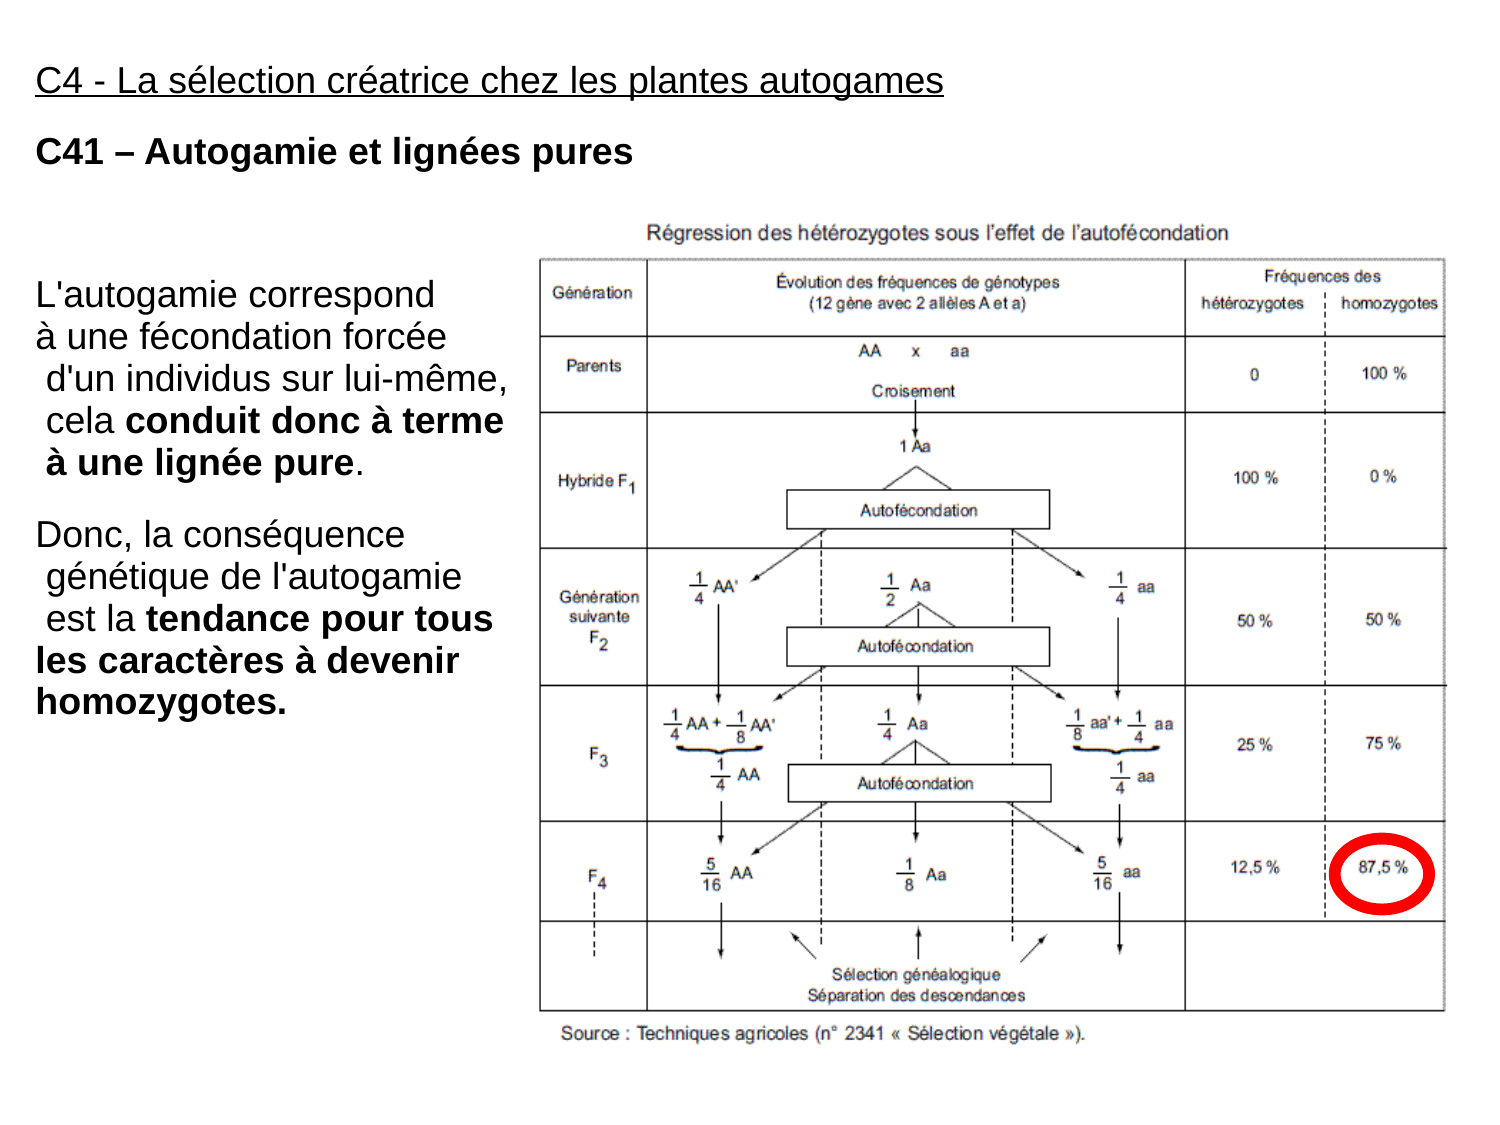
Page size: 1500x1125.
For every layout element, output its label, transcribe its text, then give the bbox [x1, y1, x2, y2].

picture [531, 209, 1453, 1052]
list C4 - La sélection créatrice chez les plantes autogames C41 – Autogamie et lignées pures L'autogamie correspond à une fécondation forcée d'un individus sur lui-même, cela conduit donc à terme à une lignée pure. Donc, la conséquence génétique de l'autogamie est la tendance pour tous les caractères à devenir homozygotes. [35, 59, 1489, 1075]
